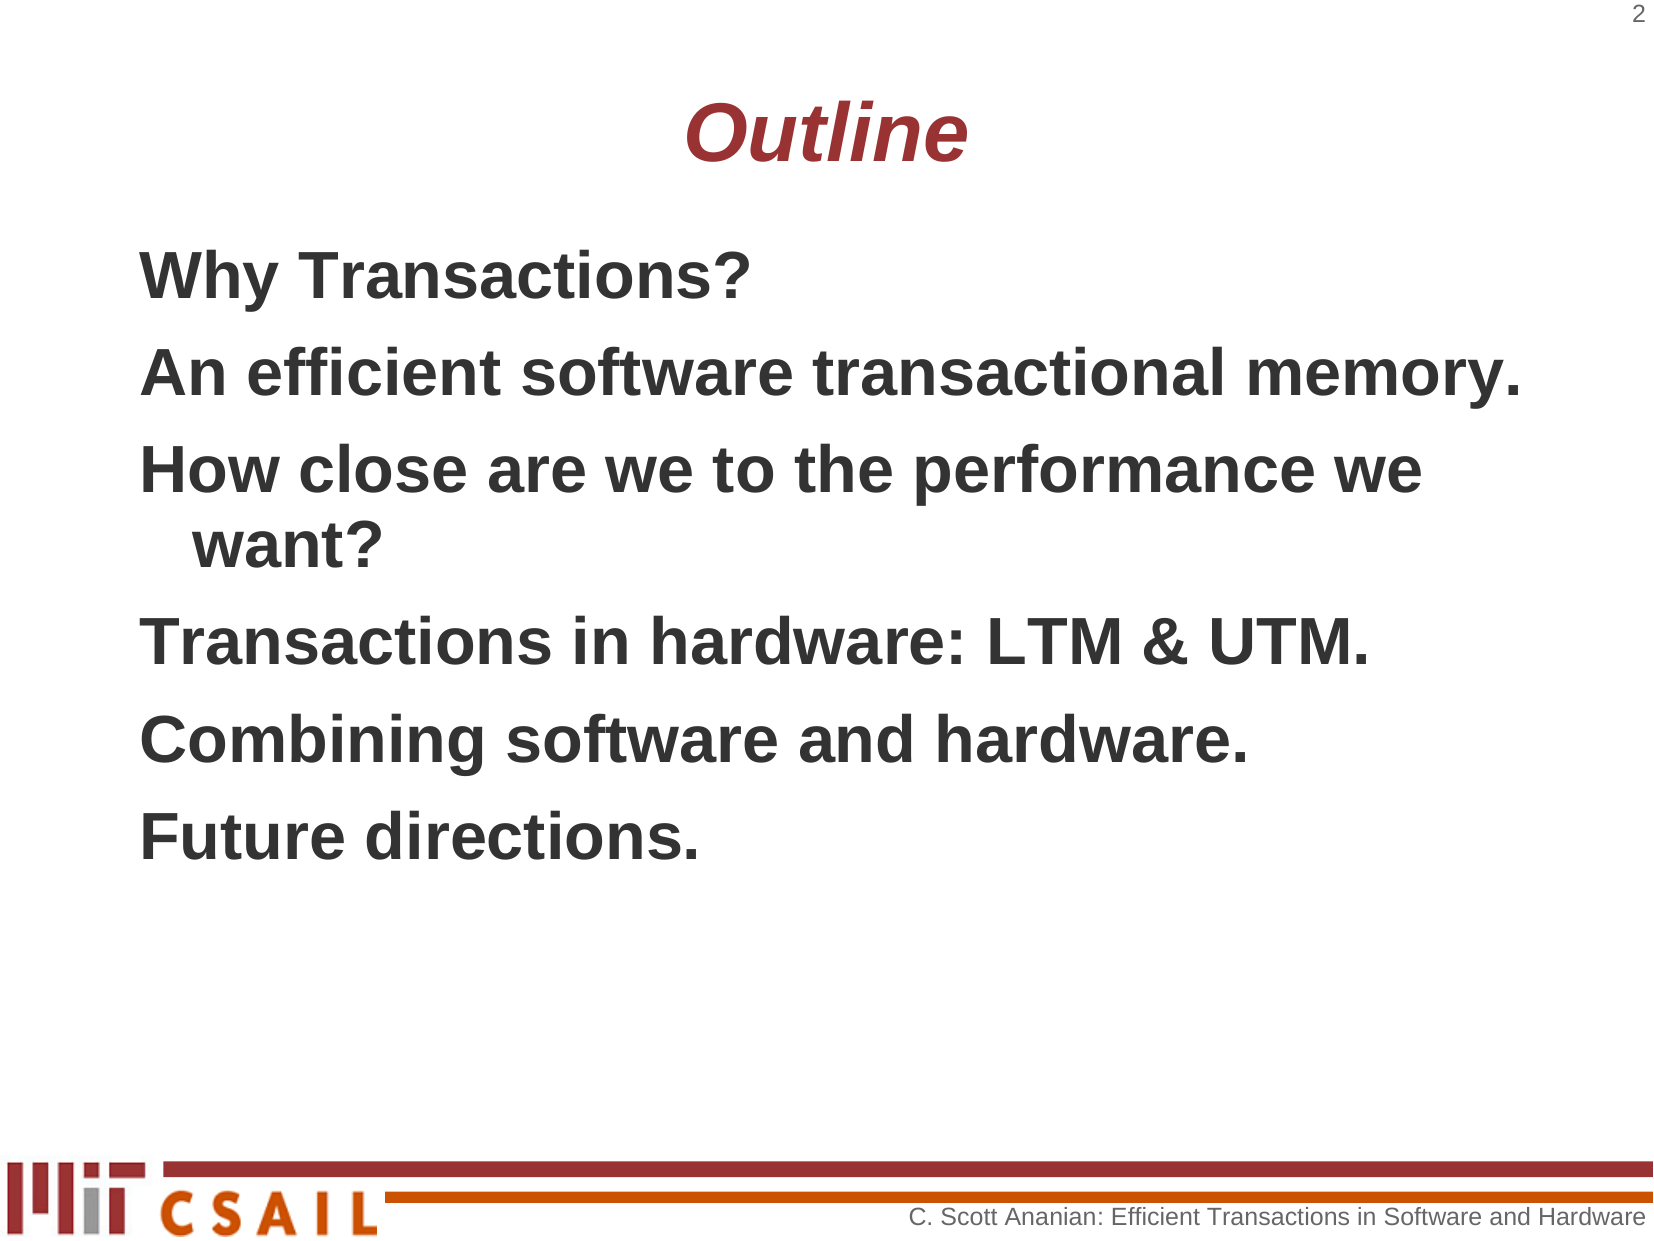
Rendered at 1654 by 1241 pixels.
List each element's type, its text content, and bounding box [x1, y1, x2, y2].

picture [0, 1155, 377, 1237]
title Outline [52, 28, 1601, 237]
list Why Transactions? An efficient software transactional memory. How close are we to the performance we want? Transactions in hardware: LTM & UTM. Combining software and hardware. Future directions. [121, 237, 1561, 1133]
